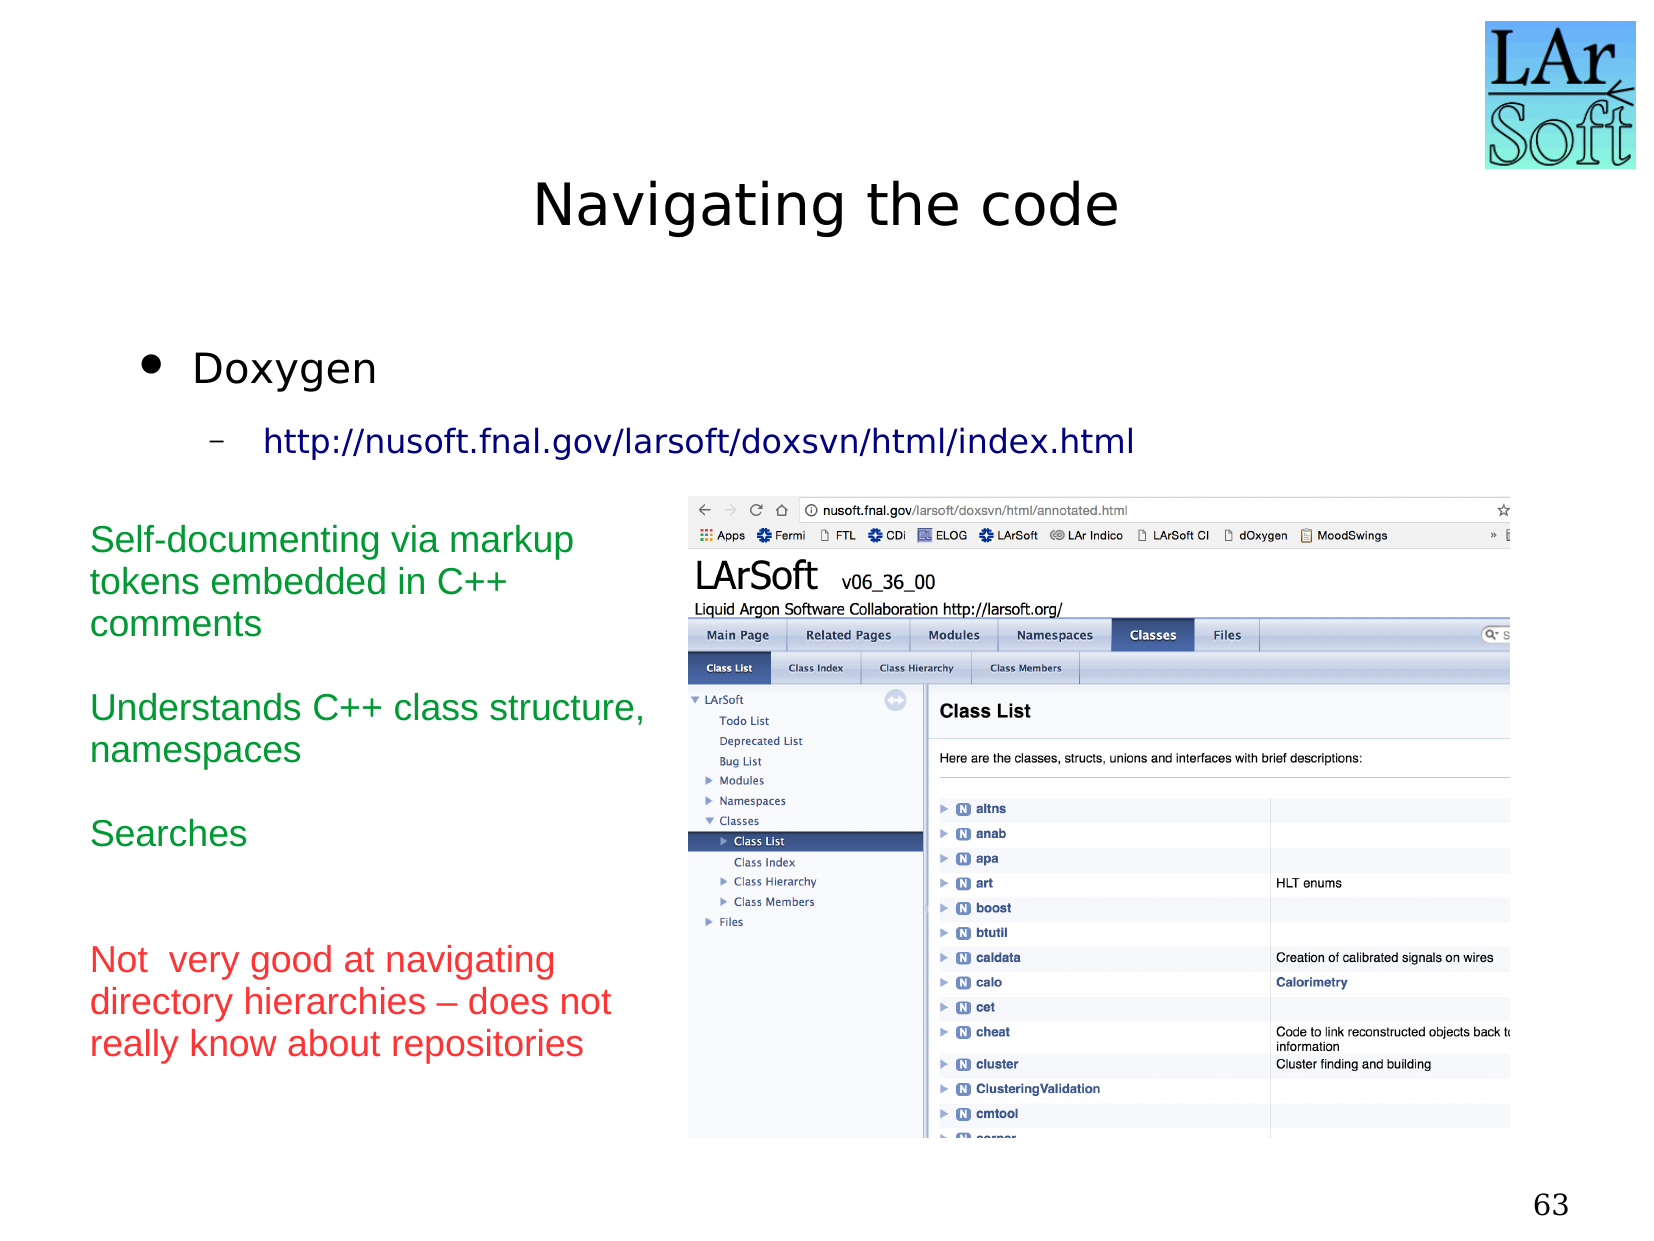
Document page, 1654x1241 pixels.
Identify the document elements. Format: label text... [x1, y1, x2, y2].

title Navigating the code [121, 102, 1533, 310]
picture [1485, 21, 1636, 169]
picture [688, 496, 1510, 1138]
list Doxygen http://nusoft.fnal.gov/larsoft/doxsvn/html/index.html [121, 344, 1533, 1127]
text_box Self-documenting via markup tokens embedded in C++ comments Understands C++ class structure, namespaces Searches Not very good at navigating directory hierarchies – does not really know about repositories [75, 510, 662, 1072]
